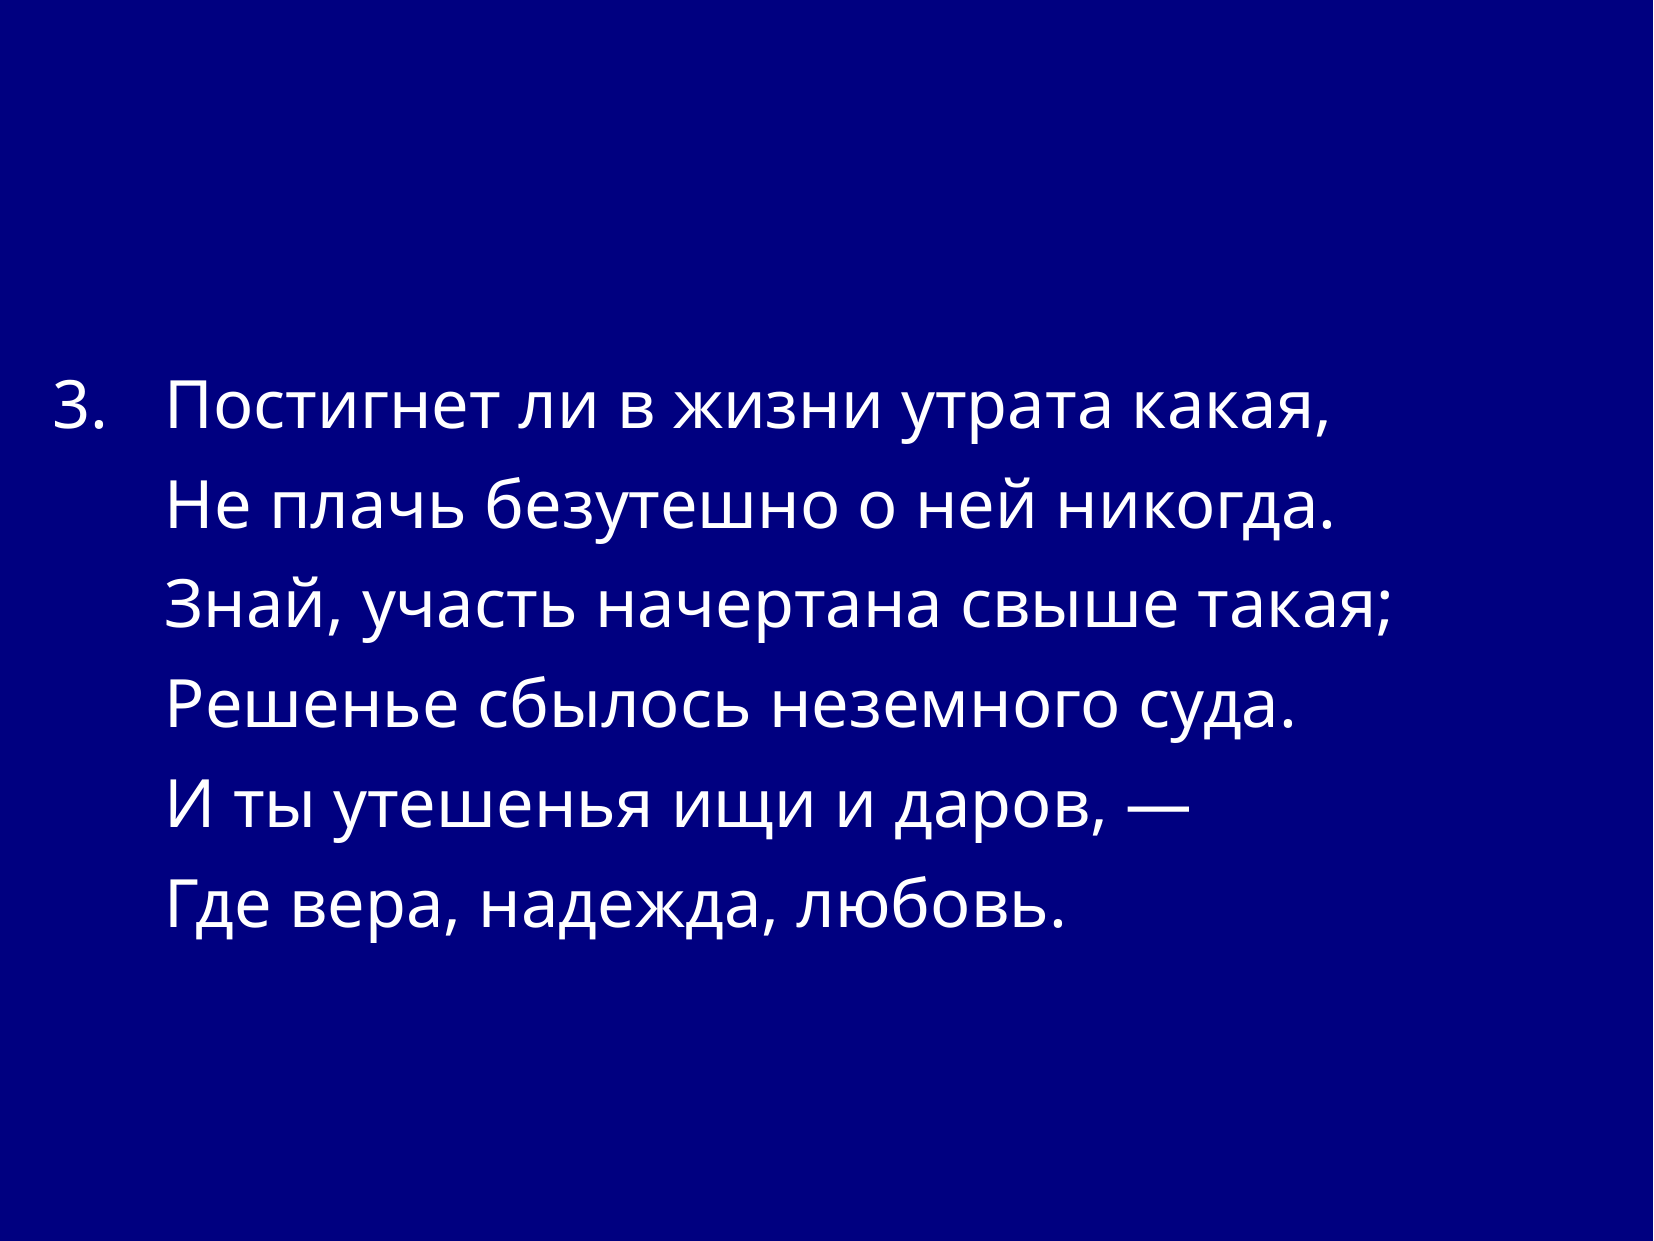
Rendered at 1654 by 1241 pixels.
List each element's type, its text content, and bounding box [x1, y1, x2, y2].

text_box 3. Постигнет ли в жизни утрата какая, Не плачь безутешно о ней никогда. Знай, участь начертана свыше такая; Решенье сбылось неземного суда. И ты утешенья ищи и даров, — Где вера, надежда, любовь. [37, 150, 1653, 1163]
